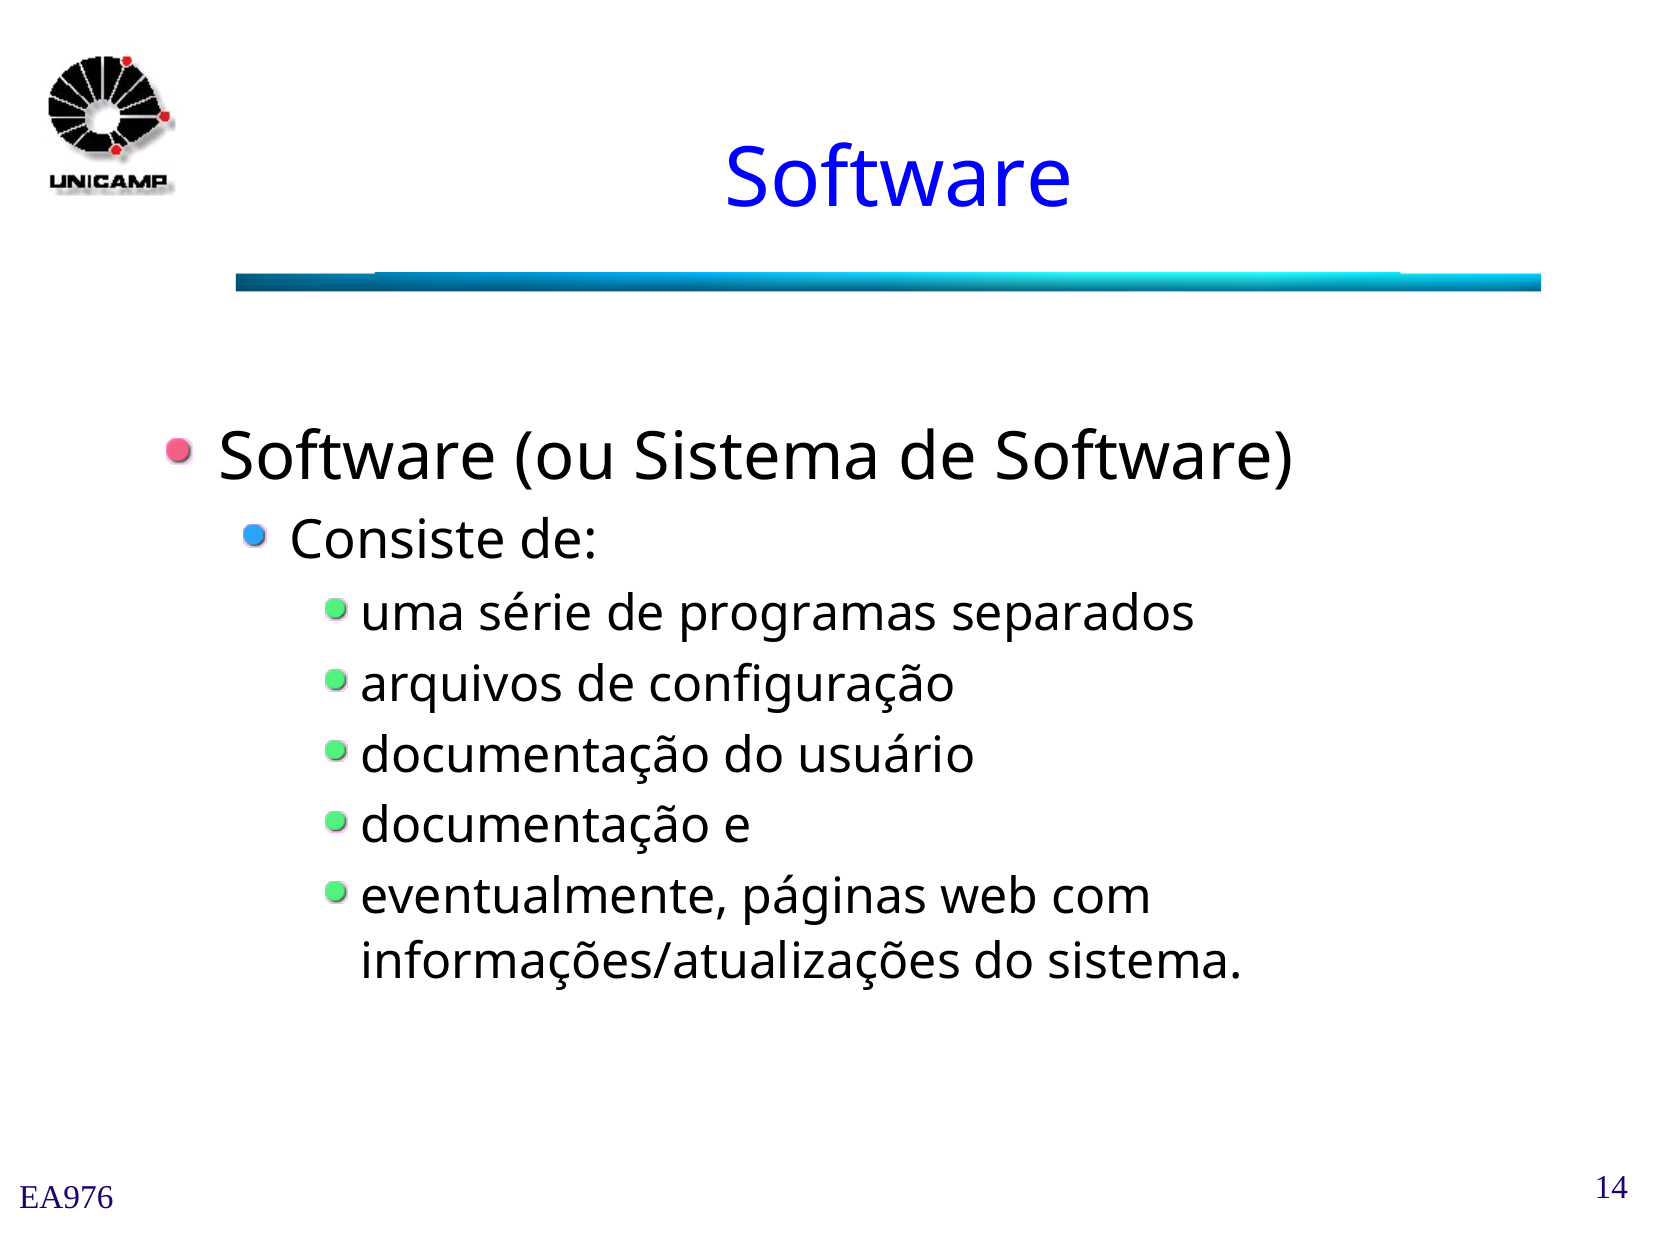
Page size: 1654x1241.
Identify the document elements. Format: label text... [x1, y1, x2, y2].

picture [125, 272, 1654, 295]
list Software (ou Sistema de Software) Consiste de: uma série de programas separados arquivos de configuração documentação do usuário documentação e eventualmente, páginas web com informações/atualizações do sistema. [147, 410, 1560, 916]
title Software [264, 21, 1534, 229]
